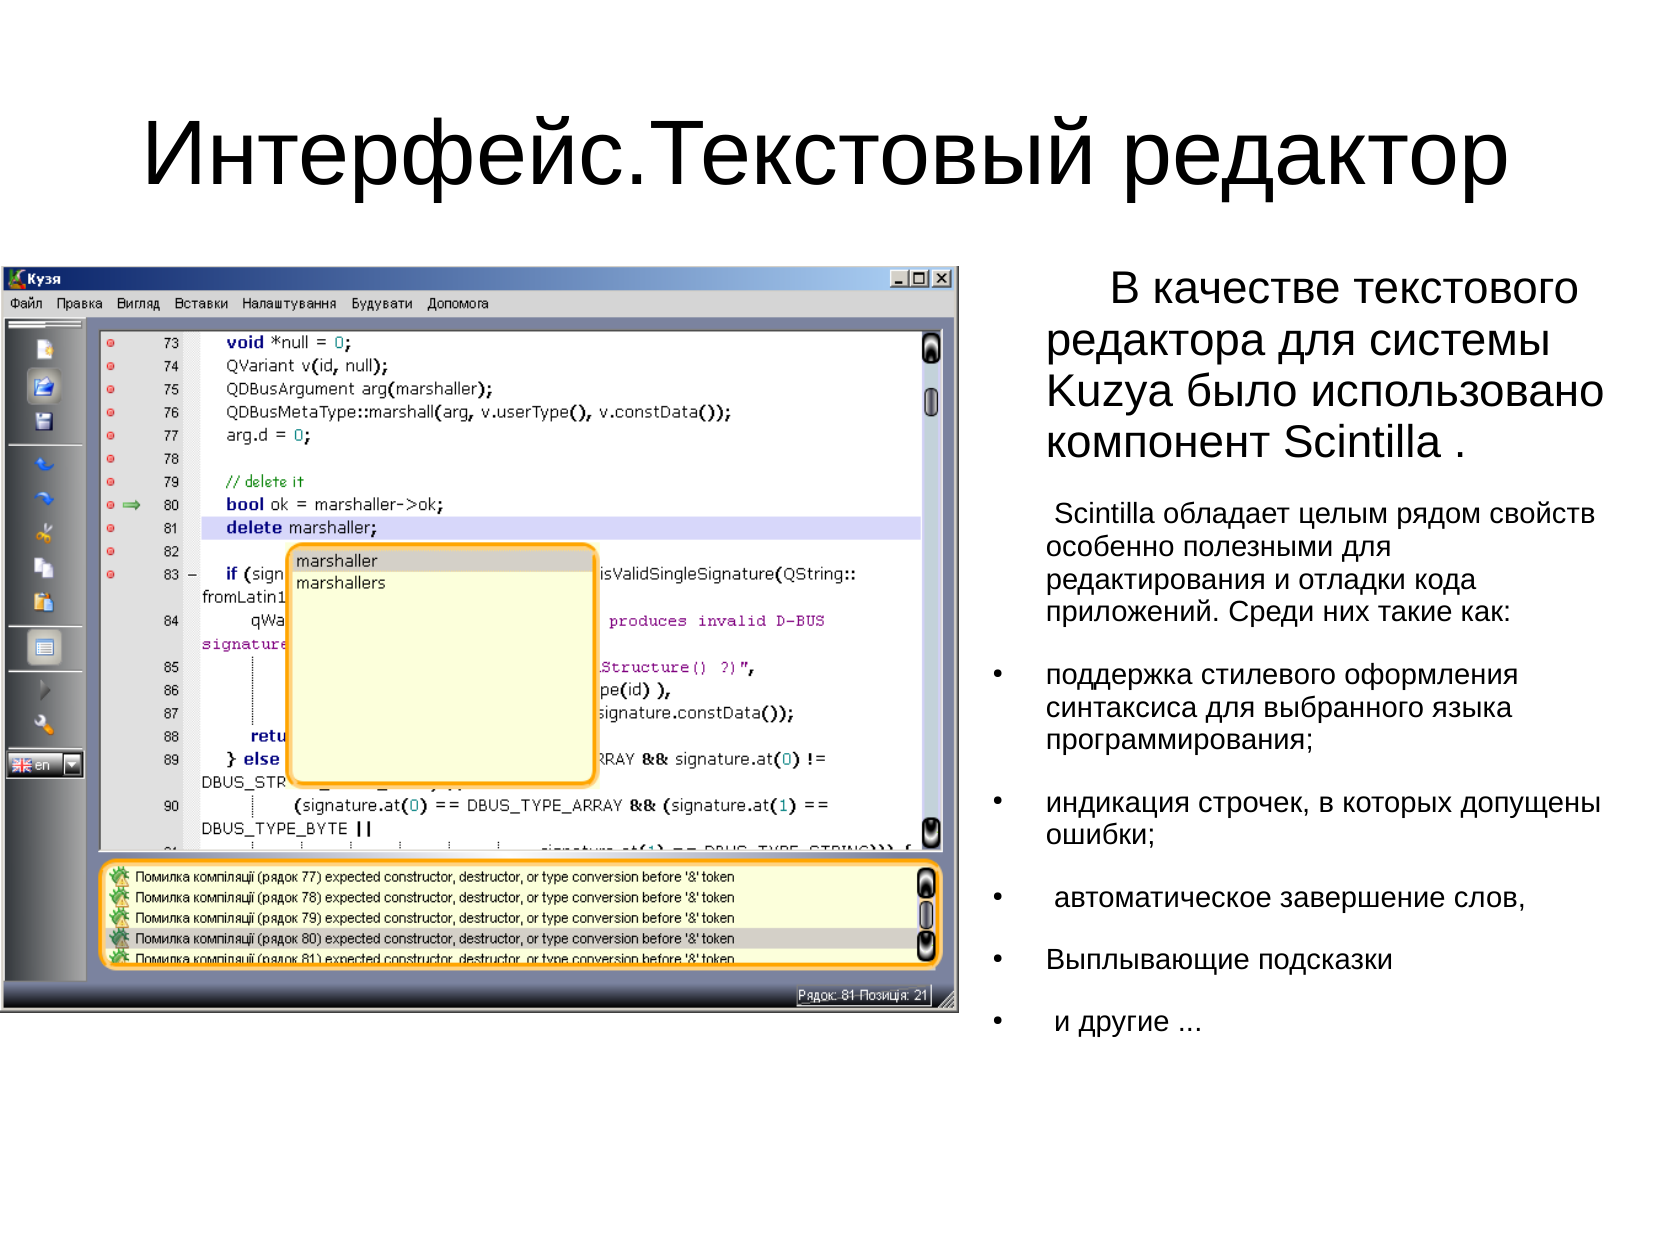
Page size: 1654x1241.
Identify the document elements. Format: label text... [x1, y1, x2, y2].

title Интерфейс.Текстовый редактор [82, 49, 1571, 257]
picture [0, 266, 959, 1013]
list В качестве текстового редактора для системы Kuzya было использовано компонент Scintilla . Scintilla обладает целым рядом свойств особенно полезными для редактирования и отладки кода приложений. Среди них такие как: поддержка стилевого оформления синтаксиса для выбранного языка программирования; индикация строчек, в которых допущены ошибки; автоматическое завершение слов, Выплывающие подсказки и другие ... [975, 262, 1613, 1109]
